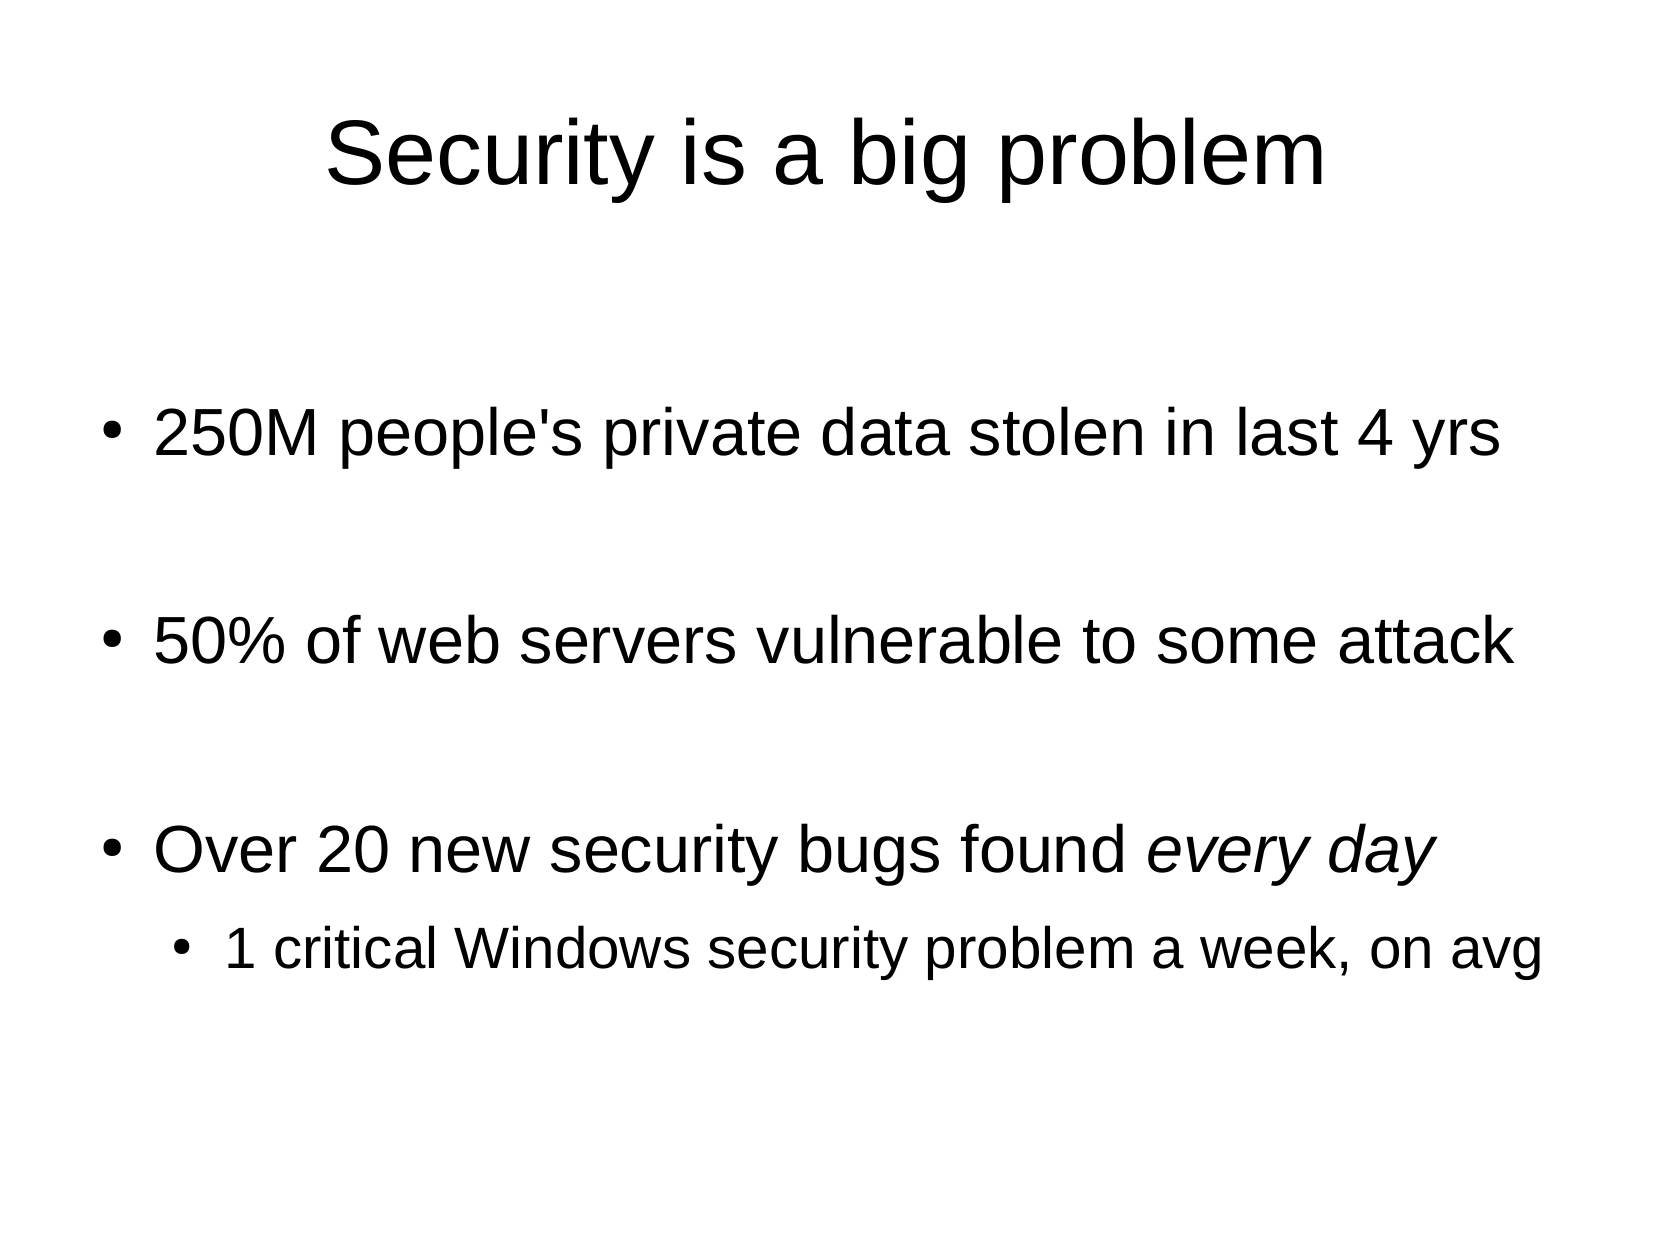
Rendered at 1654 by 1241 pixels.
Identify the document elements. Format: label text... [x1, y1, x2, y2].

list 250M people's private data stolen in last 4 yrs 50% of web servers vulnerable to some attack Over 20 new security bugs found every day 1 critical Windows security problem a week, on avg [82, 290, 1571, 1109]
title Security is a big problem [82, 56, 1571, 250]
